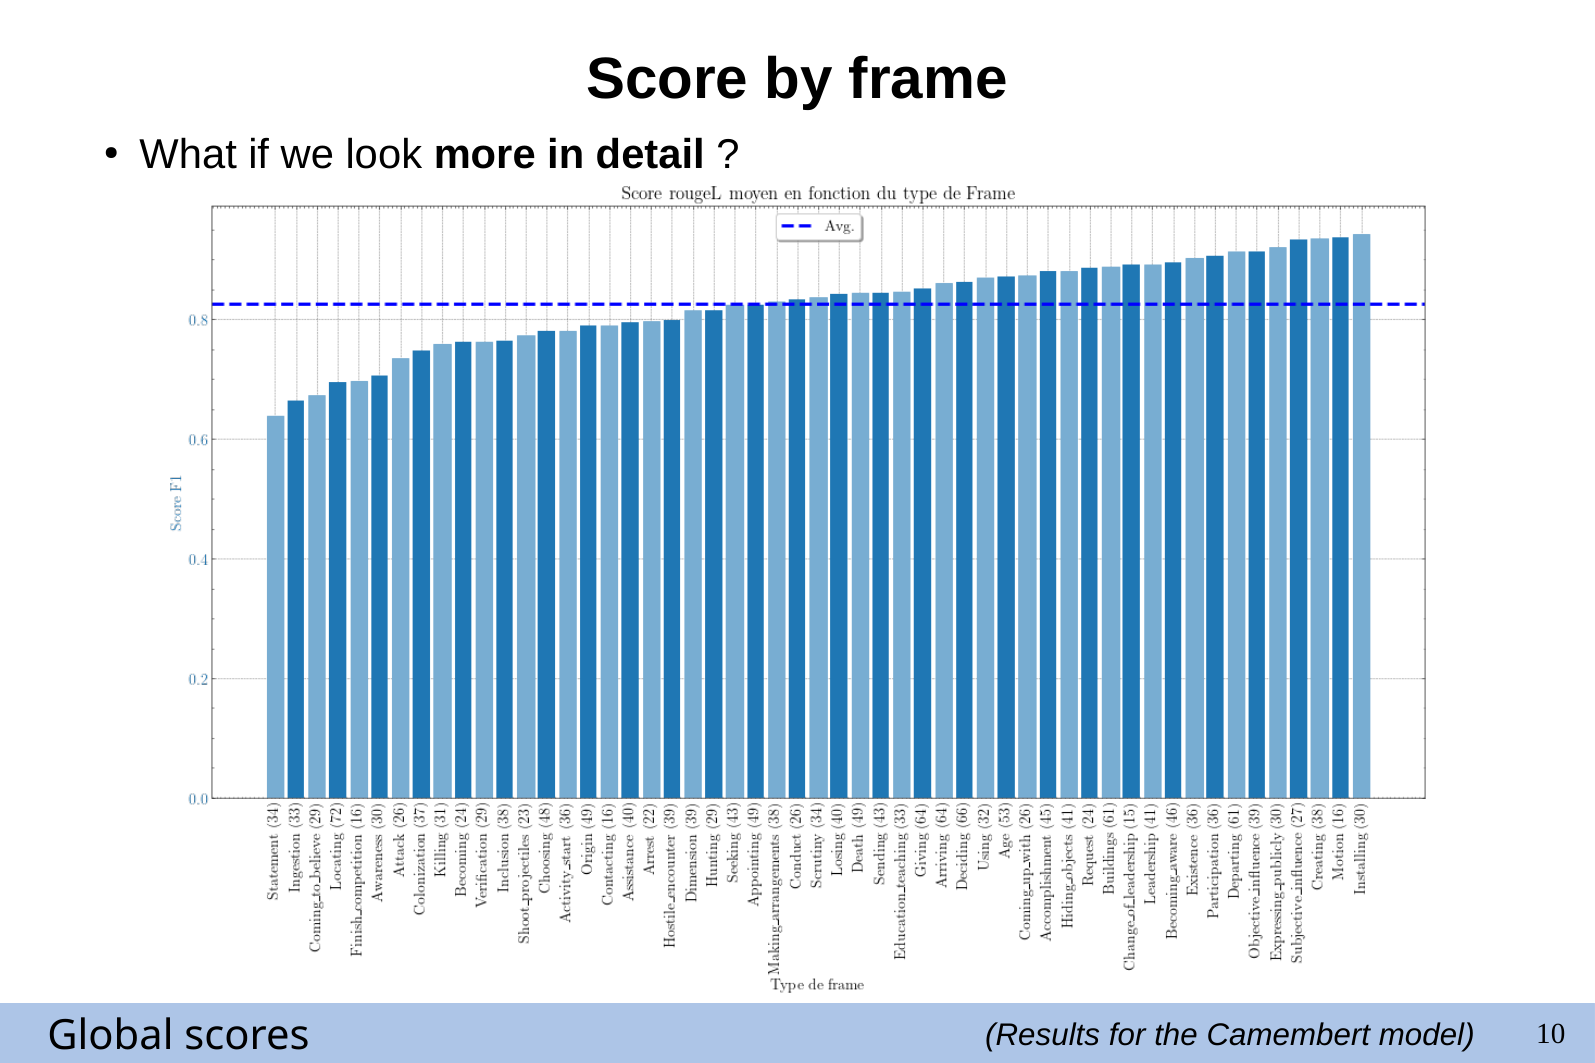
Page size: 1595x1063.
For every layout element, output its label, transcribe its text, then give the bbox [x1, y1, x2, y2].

title Global scores [47, 980, 1483, 1063]
title Score by frame [79, 33, 1515, 118]
text_box (Results for the Camembert model) [970, 1009, 1496, 1063]
picture [167, 184, 1428, 996]
text_box What if we look more in detail ? [89, 123, 1540, 185]
